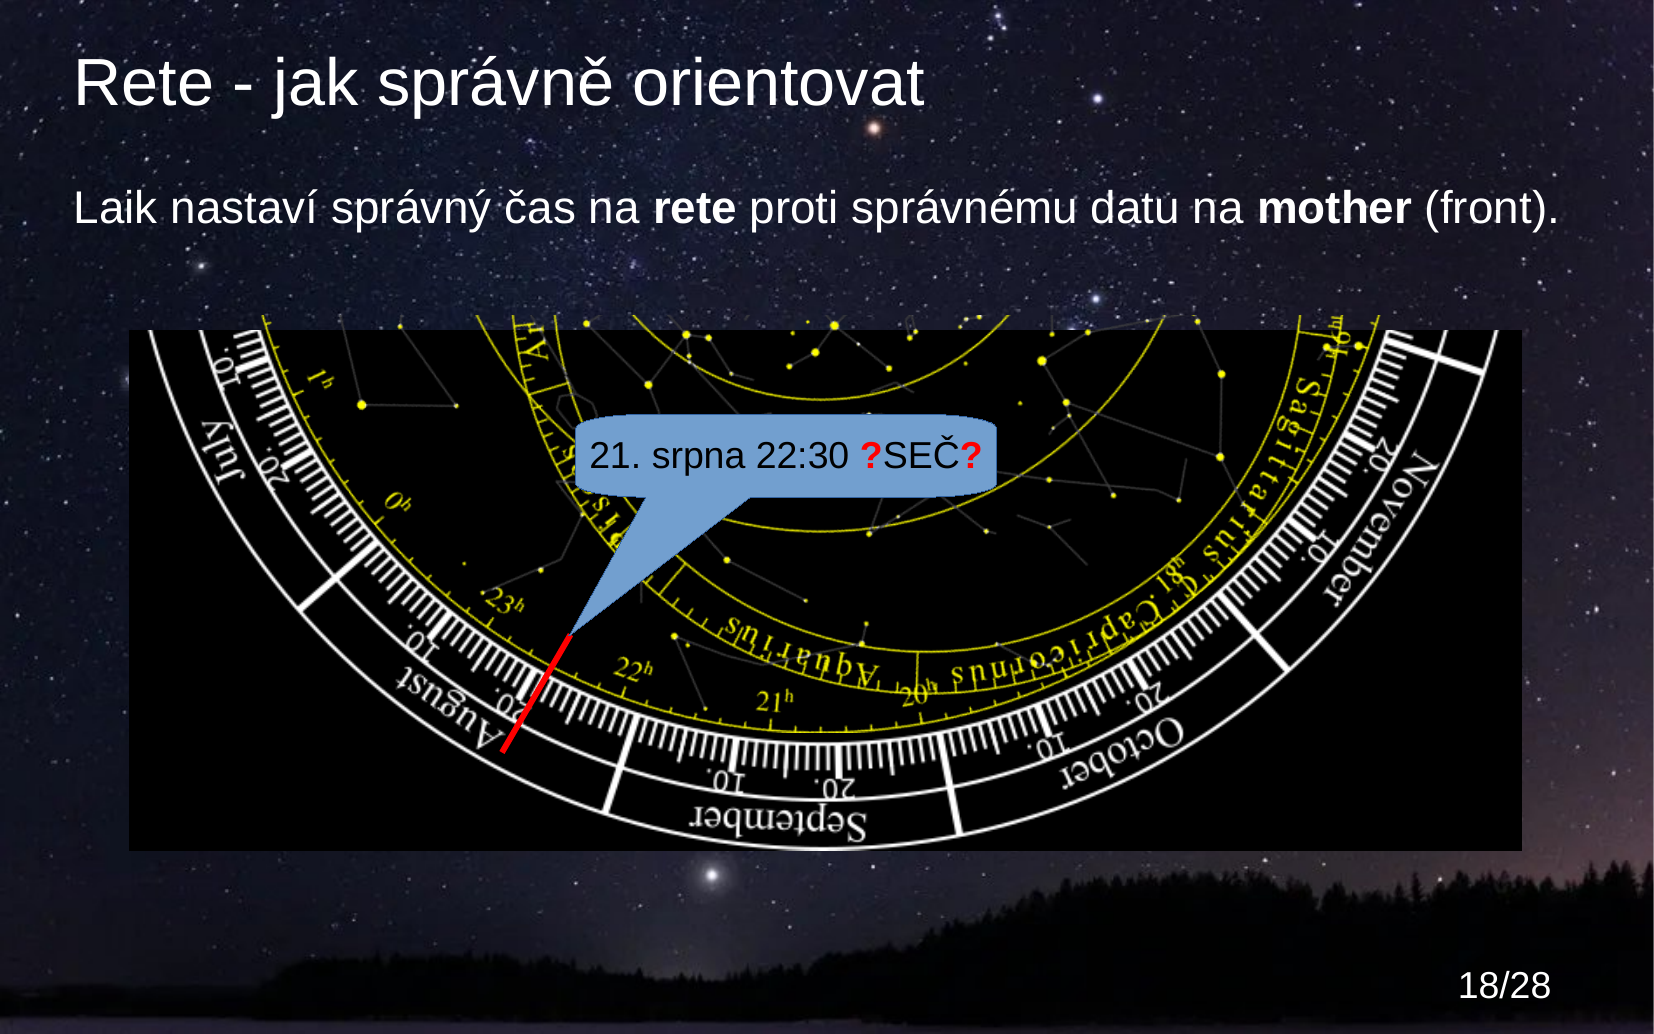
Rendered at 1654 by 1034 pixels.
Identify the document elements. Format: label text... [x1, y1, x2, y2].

text_box 21. srpna 22:30 ?SEČ? [568, 414, 997, 636]
picture [0, 0, 1654, 1034]
text_box Laik nastaví správný čas na rete proti správnému datu na mother (front). [59, 174, 1583, 249]
text_box <číslo>/28 [1468, 957, 1654, 1028]
text_box Rete - jak správně orientovat [59, 37, 1123, 128]
